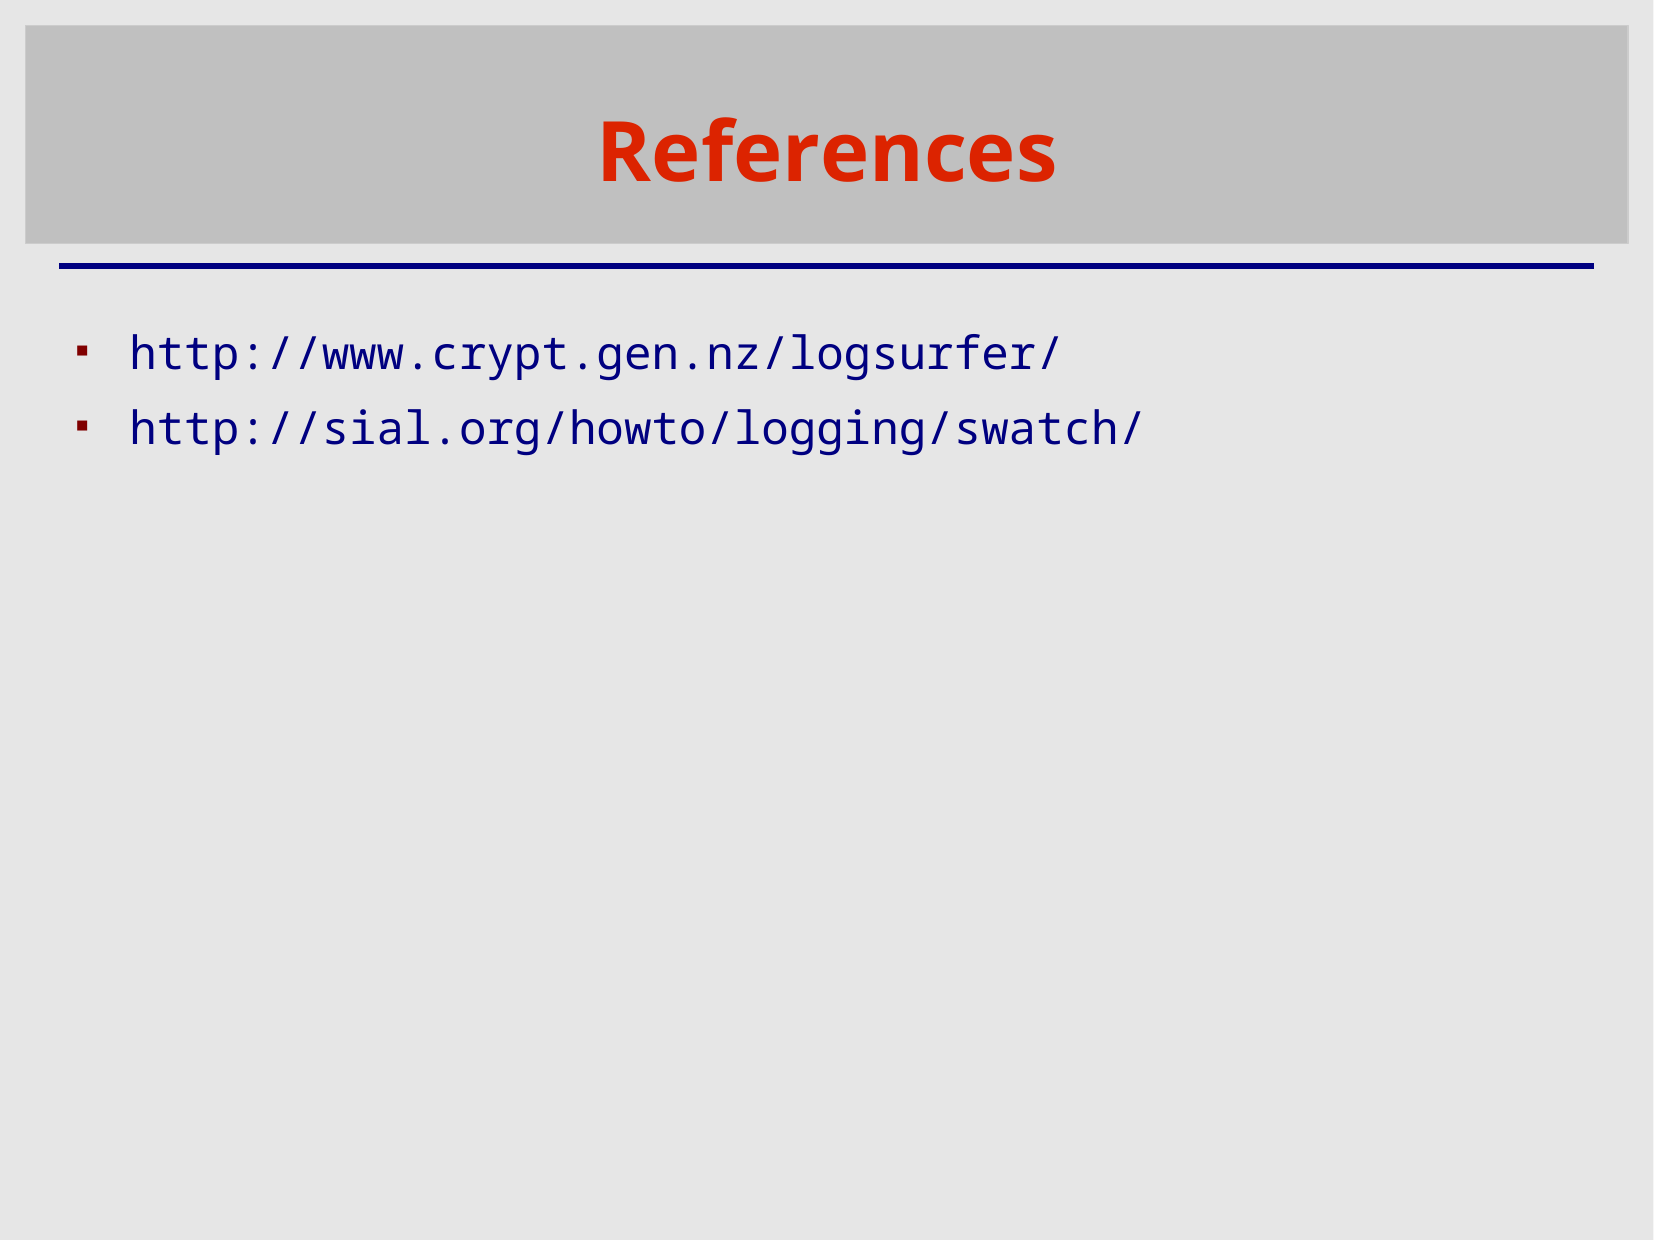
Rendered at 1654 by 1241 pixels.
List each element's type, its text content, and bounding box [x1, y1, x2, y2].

list http://www.crypt.gen.nz/logsurfer/ http://sial.org/howto/logging/swatch/ [59, 322, 1594, 1132]
title References [121, 46, 1534, 253]
